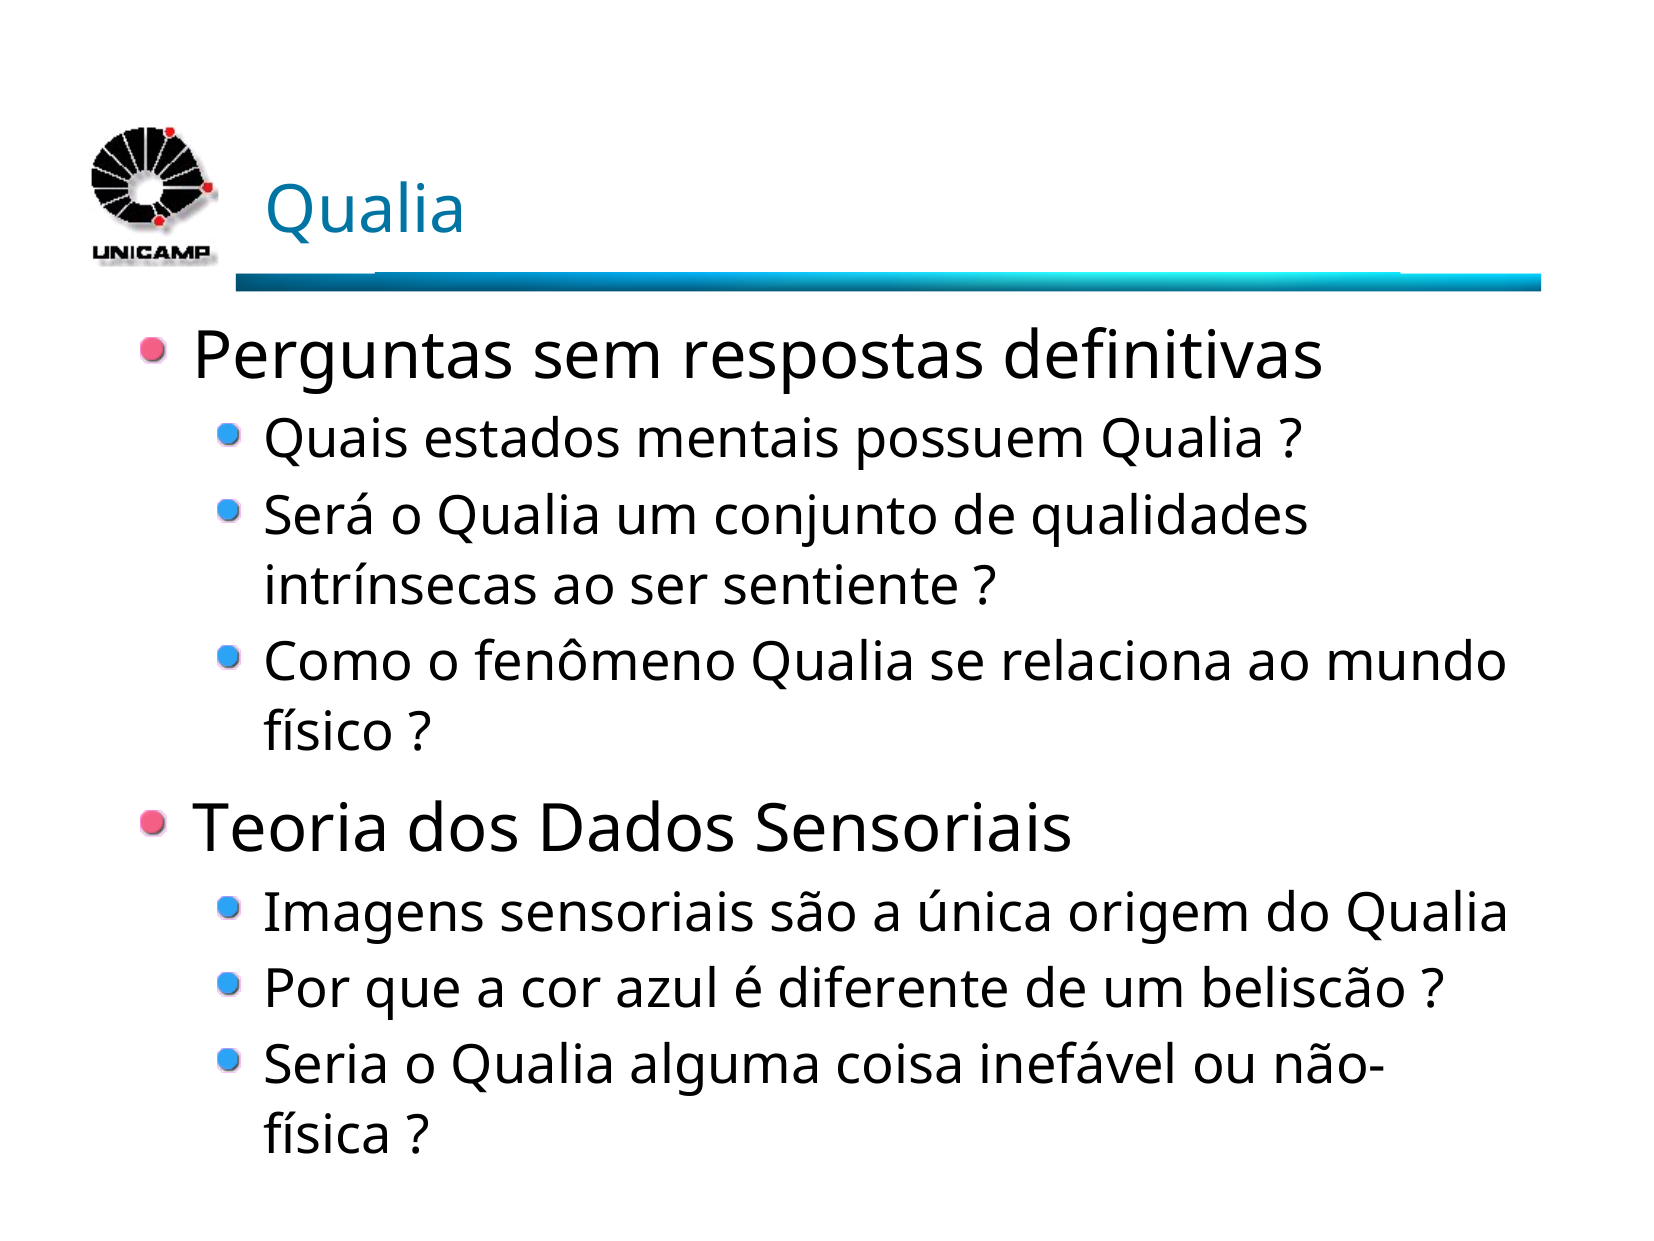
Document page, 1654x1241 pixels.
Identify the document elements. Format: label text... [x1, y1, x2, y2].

picture [125, 272, 1654, 295]
list Perguntas sem respostas definitivas Quais estados mentais possuem Qualia ? Será o Qualia um conjunto de qualidades intrínsecas ao ser sentiente ? Como o fenômeno Qualia se relaciona ao mundo físico ? Teoria dos Dados Sensoriais Imagens sensoriais são a única origem do Qualia Por que a cor azul é diferente de um beliscão ? Seria o Qualia alguma coisa inefável ou não-física ? [121, 309, 1534, 1182]
title Qualia [264, 42, 1534, 250]
